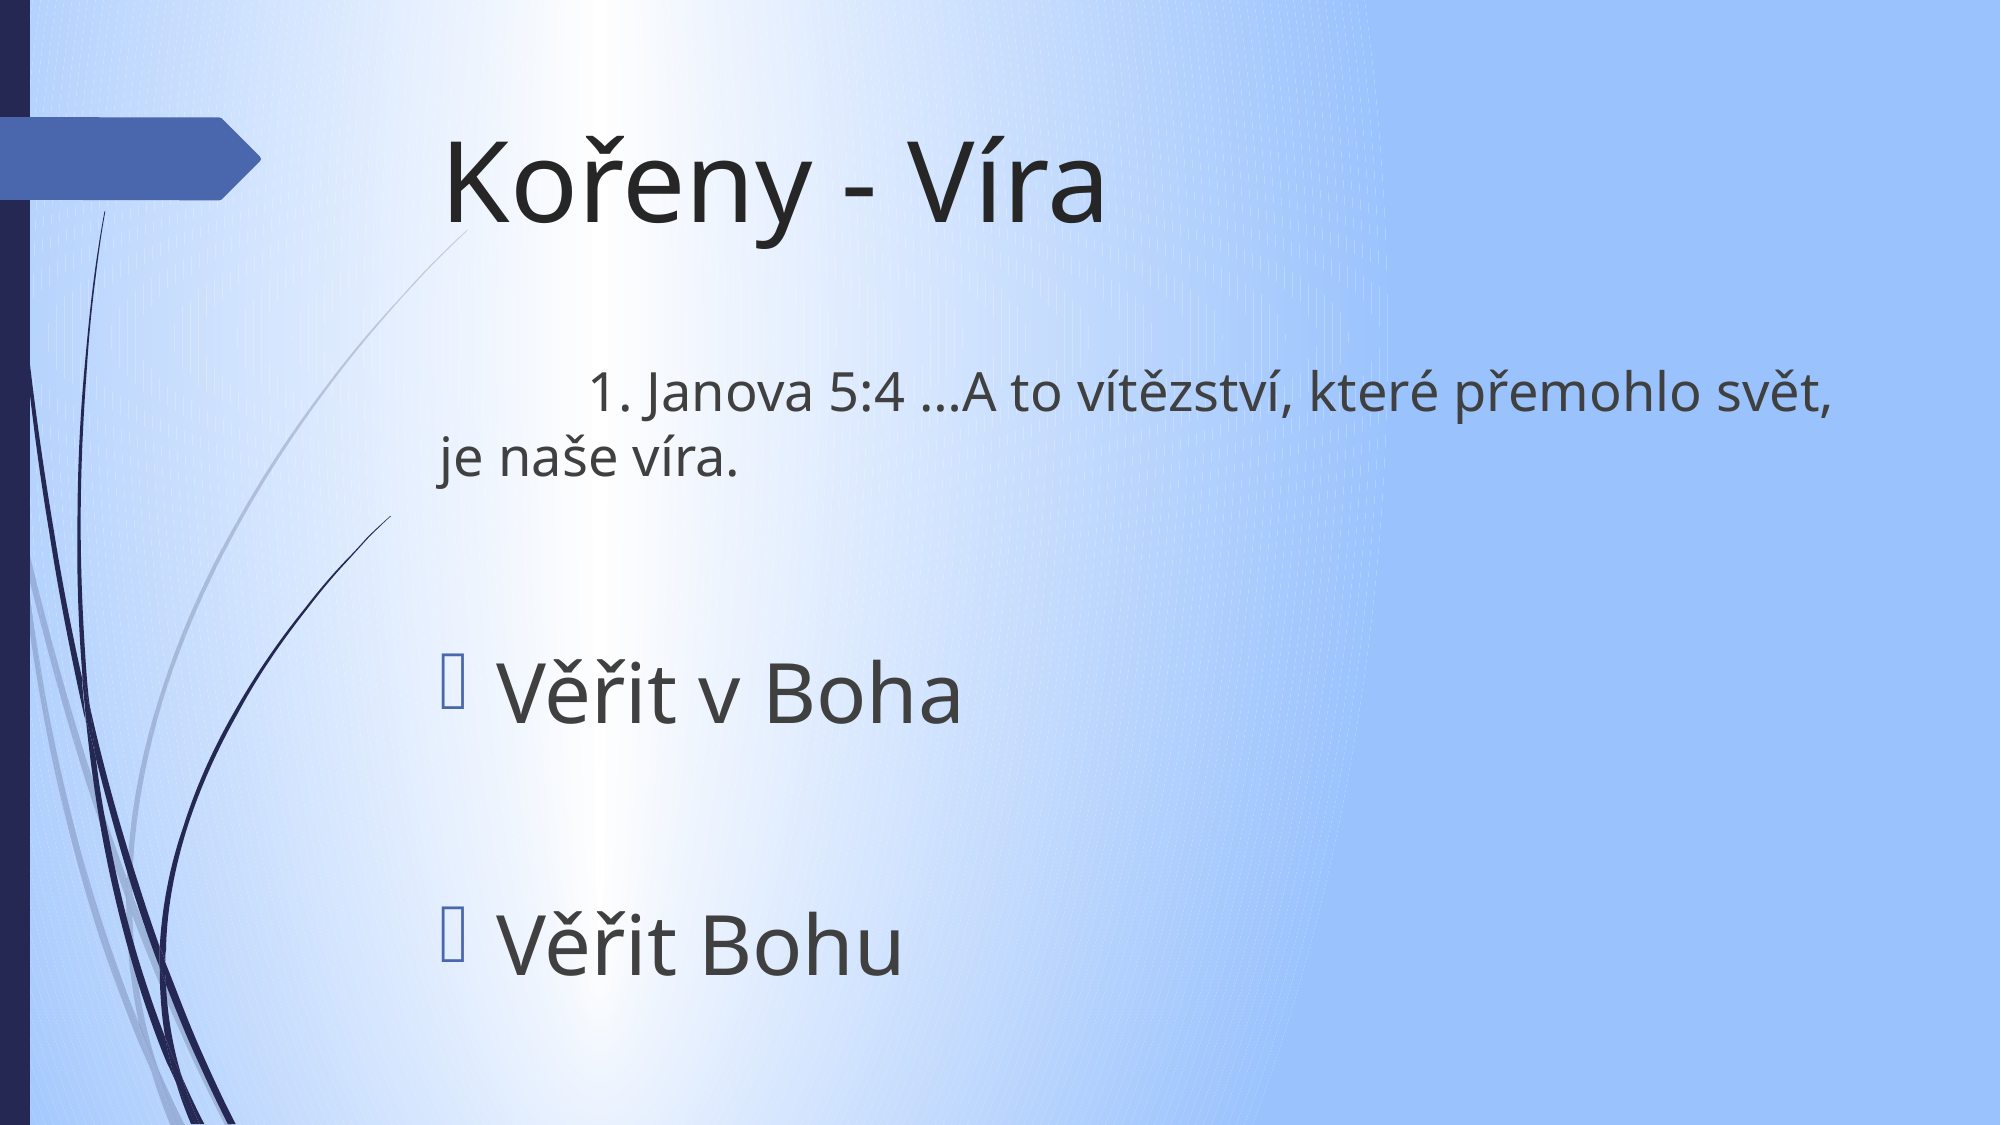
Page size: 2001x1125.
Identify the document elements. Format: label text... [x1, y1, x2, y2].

title Kořeny - Víra [425, 102, 1888, 313]
list 1. Janova 5:4 …A to vítězství, které přemohlo svět, je naše víra. Věřit v Boha Věřit Bohu [424, 350, 1888, 970]
